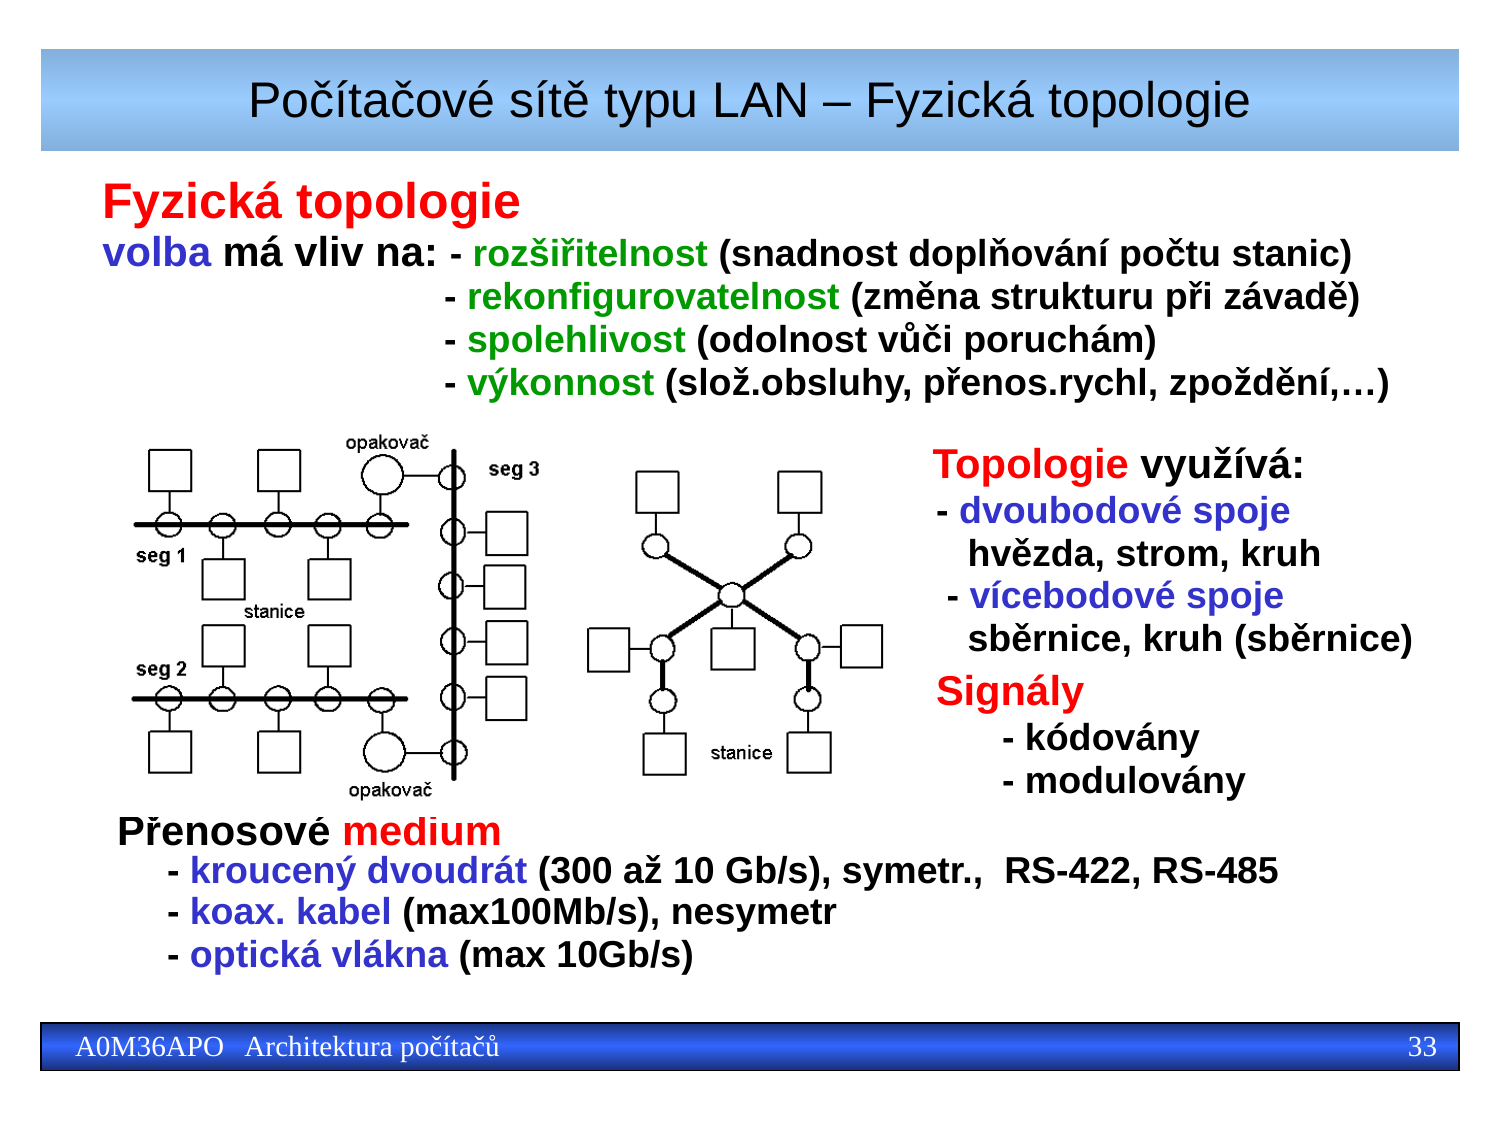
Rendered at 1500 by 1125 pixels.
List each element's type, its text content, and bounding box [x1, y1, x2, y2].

picture [109, 419, 915, 817]
title Počítačové sítě typu LAN – Fyzická topologie [41, 49, 1459, 151]
text_box Fyzická topologie volba má vliv na: - rozšiřitelnost (snadnost doplňování počtu stanic) - rekonfigurovatelnost (změna strukturu při závadě) - spolehlivost (odolnost vůči poruchám) - výkonnost (slož.obsluhy, přenos.rychl, zpoždění,…) Topologie využívá: - dvoubodové spoje hvězda, strom, kruh - vícebodové spoje sběrnice, kruh (sběrnice) Signály - kódovány - modulovány Přenosové medium - kroucený dvoudrát (300 až 10 Gb/s), symetr., RS-422, RS-485 - koax. kabel (max100Mb/s), nesymetr - optická vlákna (max 10Gb/s) [87, 174, 1433, 1019]
